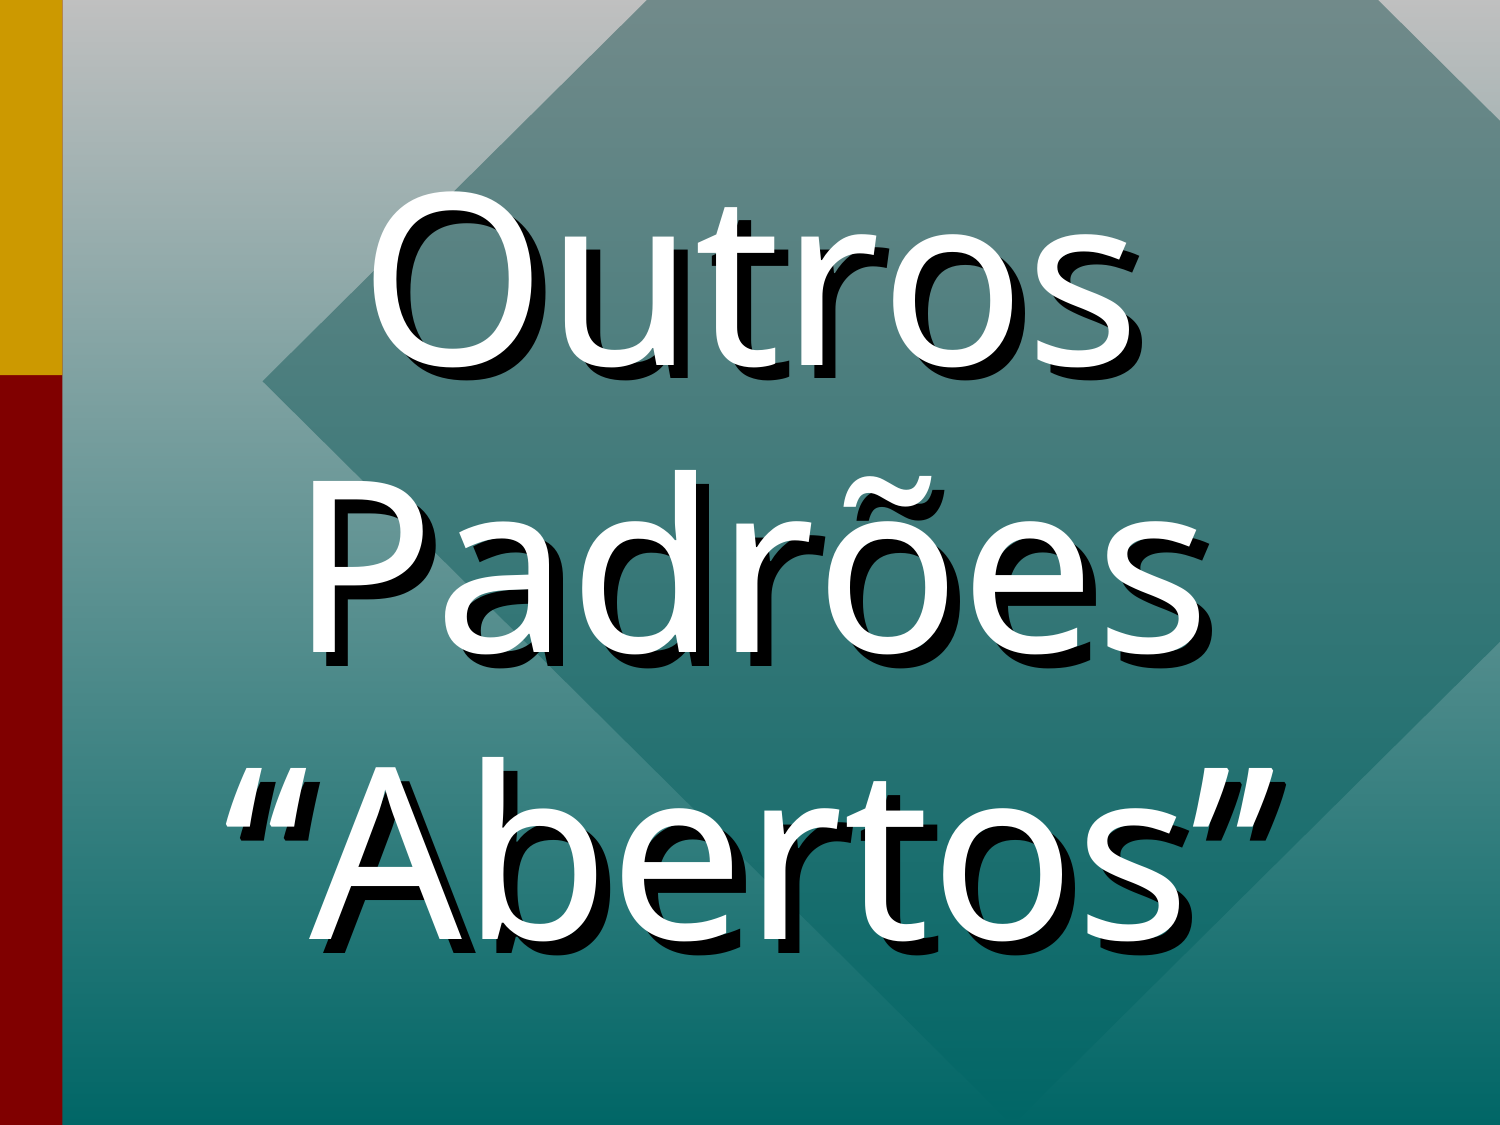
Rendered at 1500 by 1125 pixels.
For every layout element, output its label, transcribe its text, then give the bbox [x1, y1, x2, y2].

subtitle Outros Padrões “Abertos” [150, 0, 1351, 1118]
